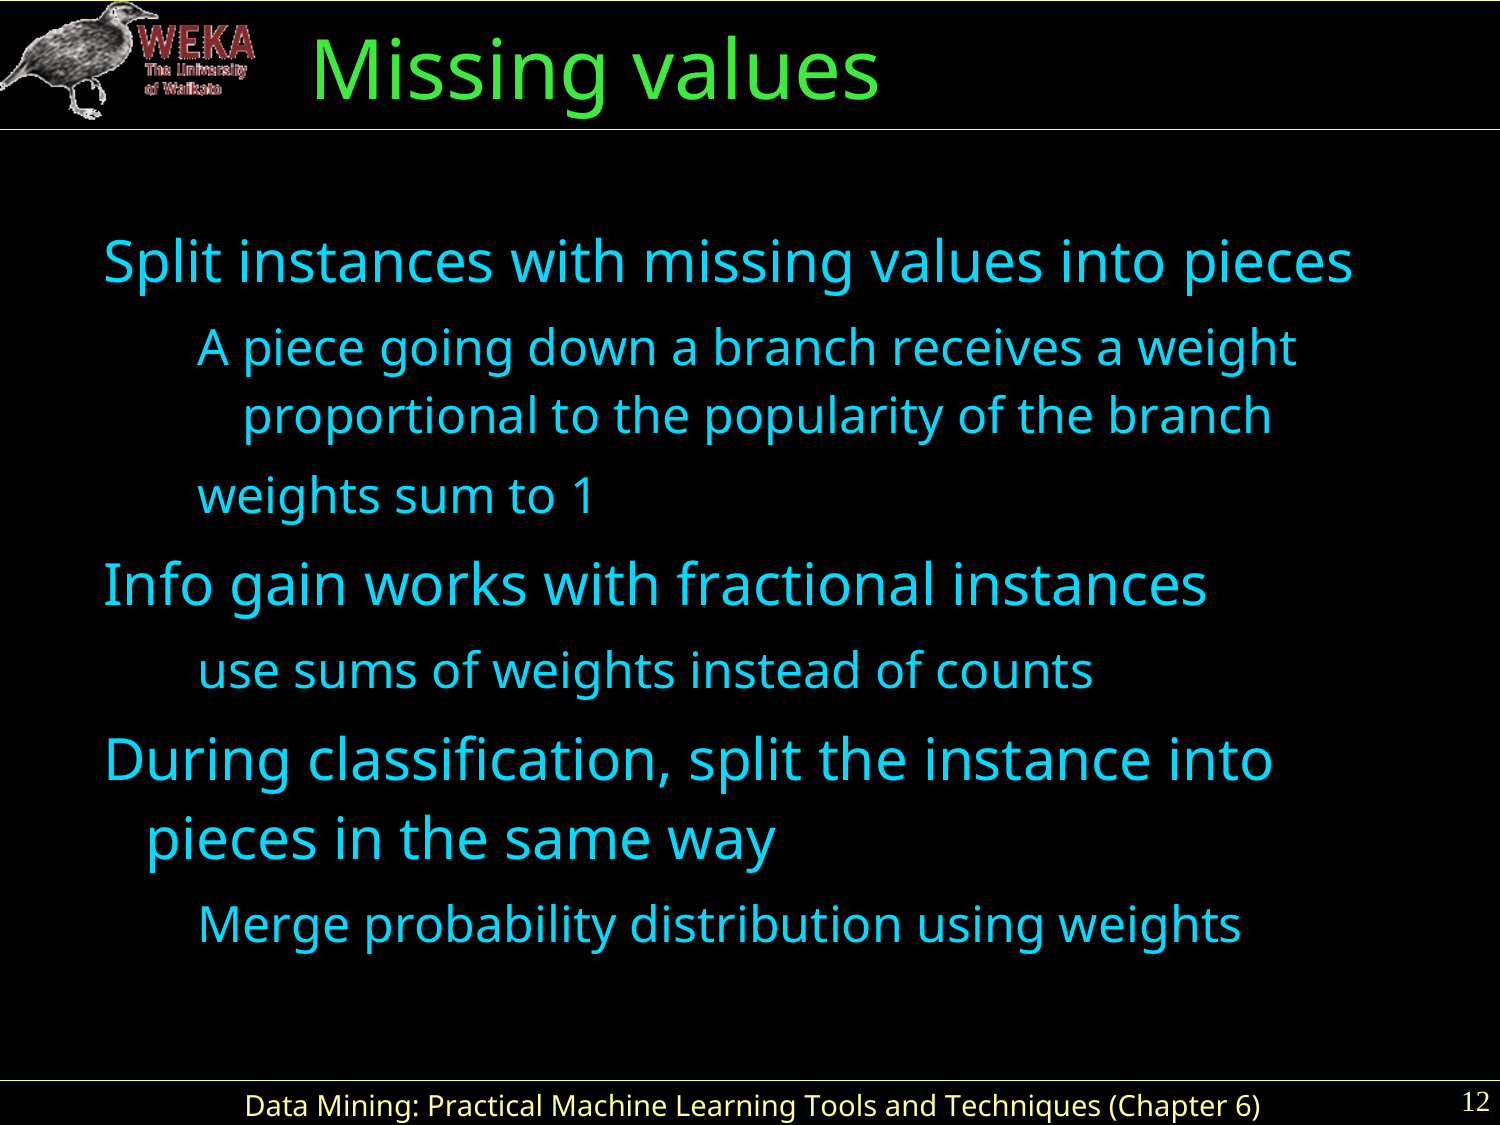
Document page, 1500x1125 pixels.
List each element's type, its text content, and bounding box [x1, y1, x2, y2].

picture [0, 1, 266, 129]
list Split instances with missing values into pieces A piece going down a branch receives a weight proportional to the popularity of the branch weights sum to 1 Info gain works with fractional instances use sums of weights instead of counts During classification, split the instance into pieces in the same way Merge probability distribution using weights [88, 212, 1388, 888]
title Missing values [295, 0, 1500, 148]
